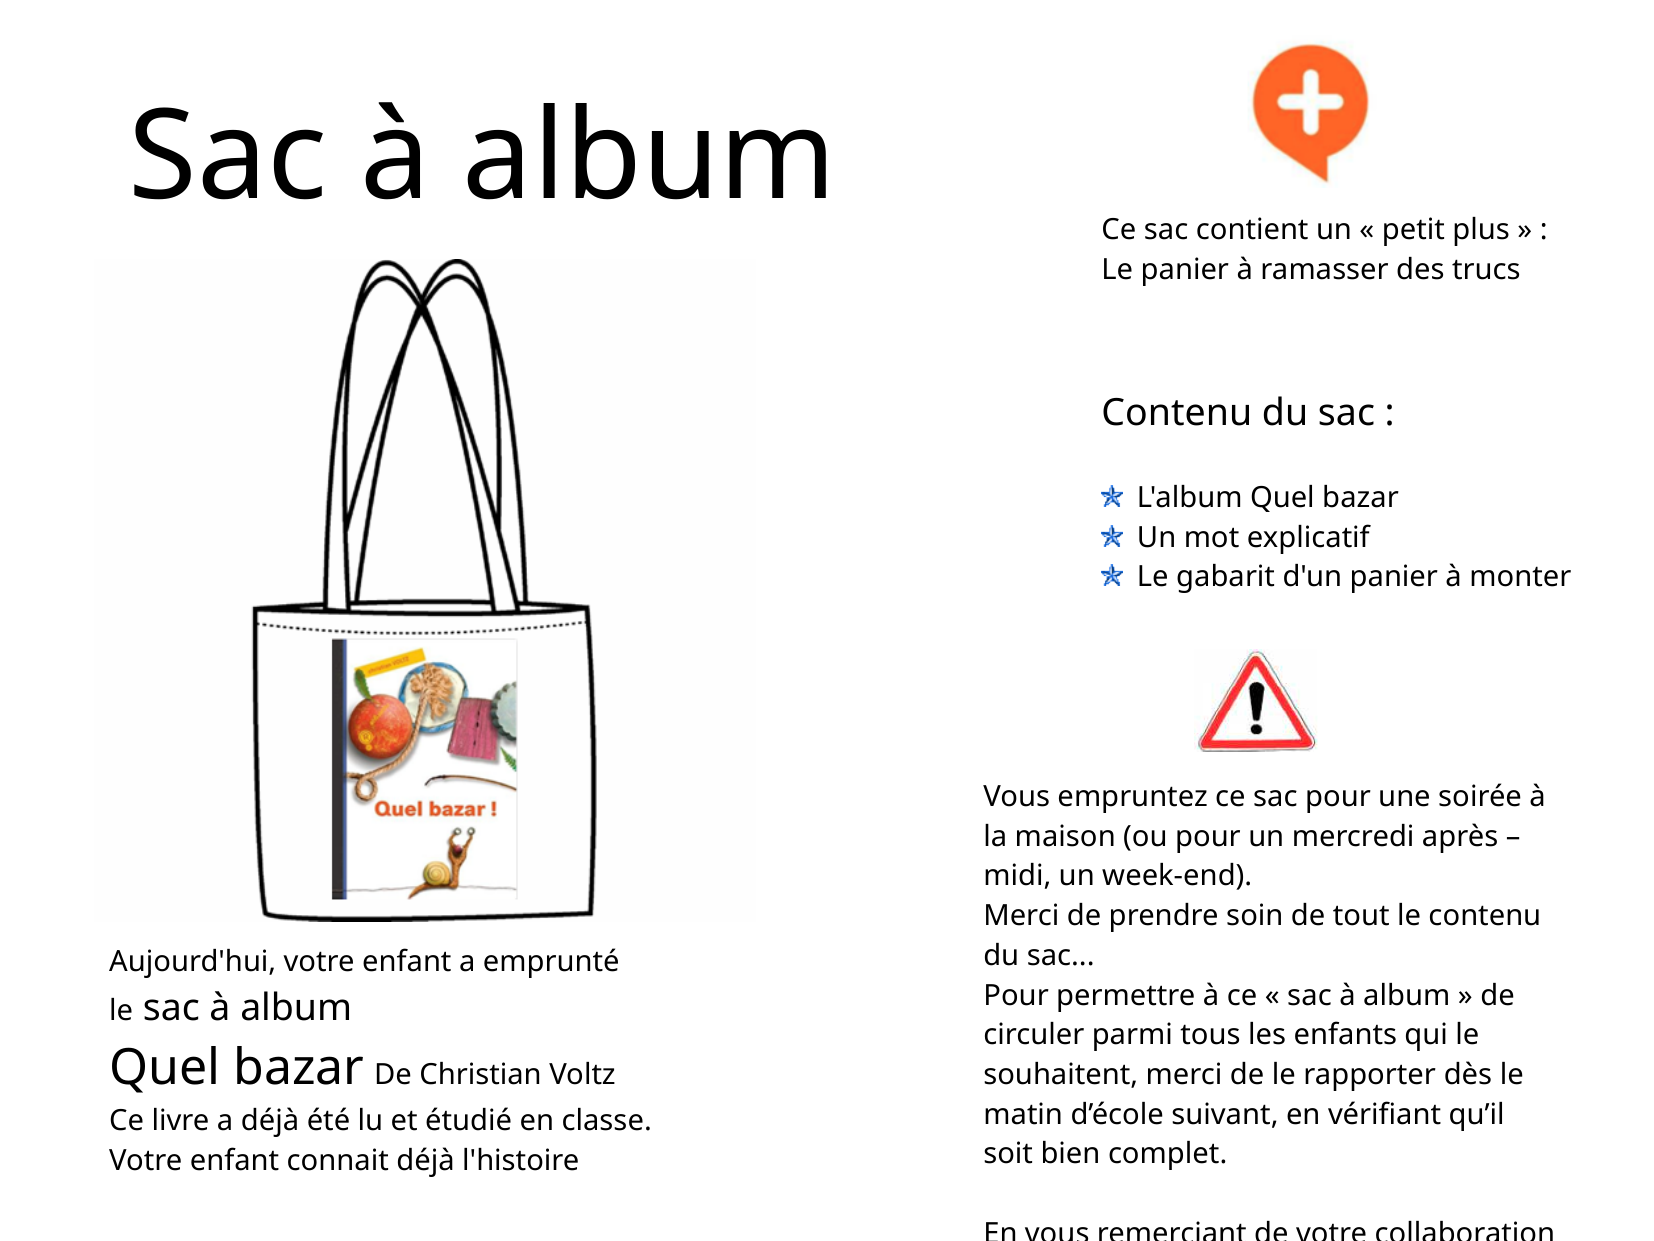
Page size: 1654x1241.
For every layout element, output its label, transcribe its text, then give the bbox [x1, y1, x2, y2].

text_box Ce sac contient un « petit plus » : Le panier à ramasser des trucs [1086, 200, 1571, 377]
picture [1188, 637, 1323, 760]
picture [94, 259, 756, 922]
text_box Contenu du sac : L'album Quel bazar Un mot explicatif Le gabarit d'un panier à monter [1086, 377, 1619, 644]
picture [1228, 35, 1383, 189]
text_box Sac à album [106, 35, 898, 379]
text_box Aujourd'hui, votre enfant a emprunté le sac à album Quel bazar De Christian Voltz Ce livre a déjà été lu et étudié en classe. Votre enfant connait déjà l'histoire [94, 933, 827, 1228]
text_box Vous empruntez ce sac pour une soirée à la maison (ou pour un mercredi après – midi, un week-end). Merci de prendre soin de tout le contenu du sac... Pour permettre à ce « sac à album » de circuler parmi tous les enfants qui le souhaitent, merci de le rapporter dès le matin d’école suivant, en vérifiant qu’il soit bien complet. En vous remerciant de votre collaboration [968, 767, 1571, 1143]
